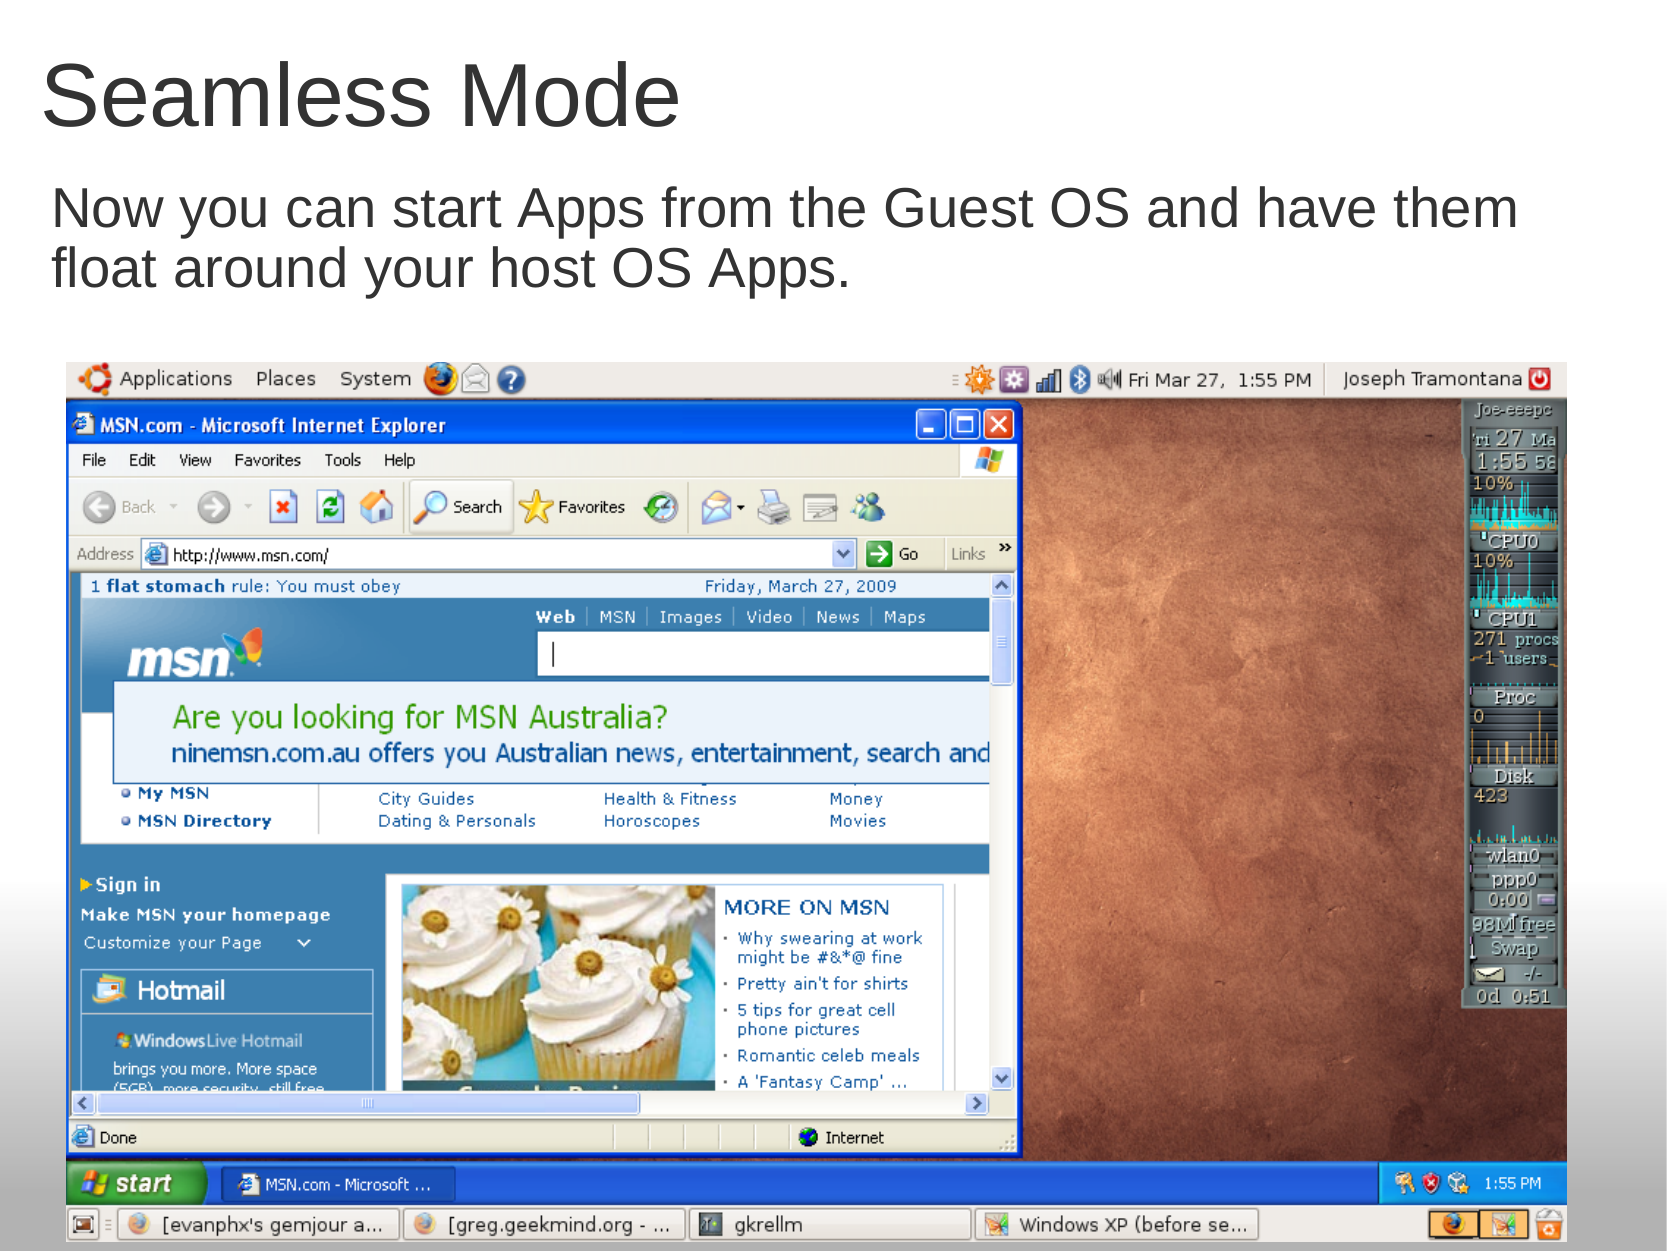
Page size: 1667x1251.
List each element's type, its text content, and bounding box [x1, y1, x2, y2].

title Seamless Mode [40, 50, 1627, 201]
picture [0, 0, 1667, 1251]
list Now you can start Apps from the Guest OS and have them float around your host OS Apps. [51, 179, 1574, 1139]
